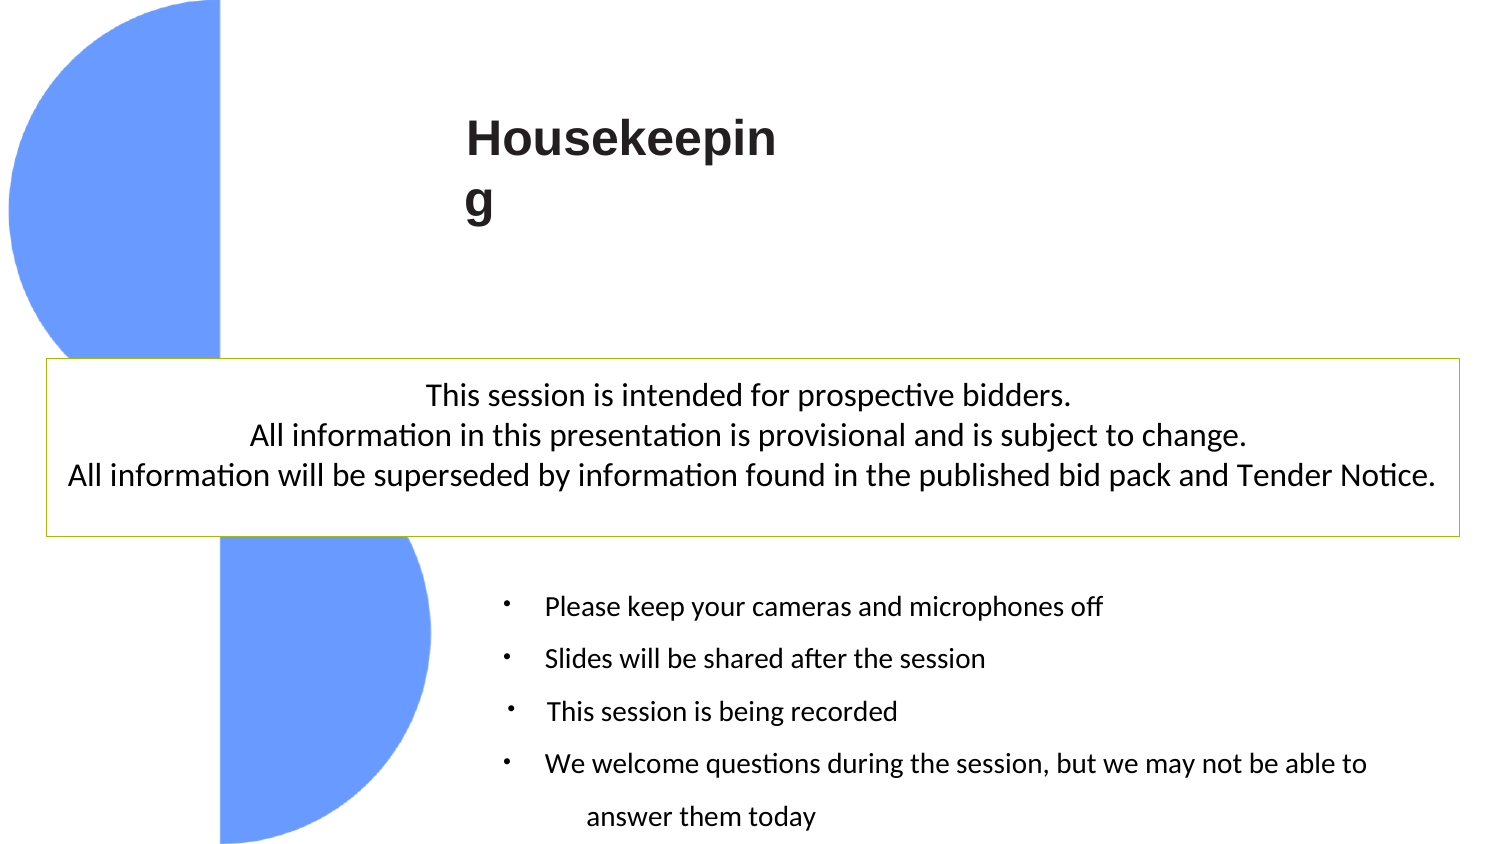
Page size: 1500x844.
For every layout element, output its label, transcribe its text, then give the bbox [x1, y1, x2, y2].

text_box This session is intended for prospective bidders. All information in this presentation is provisional and is subject to change. All information will be superseded by information found in the published bid pack and Tender Notice. [46, 358, 1460, 537]
text_box Please keep your cameras and microphones off Slides will be shared after the session This session is being recorded We welcome questions during the session, but we may not be able to answer them today [458, 554, 1396, 833]
title Housekeeping [464, 104, 1390, 209]
